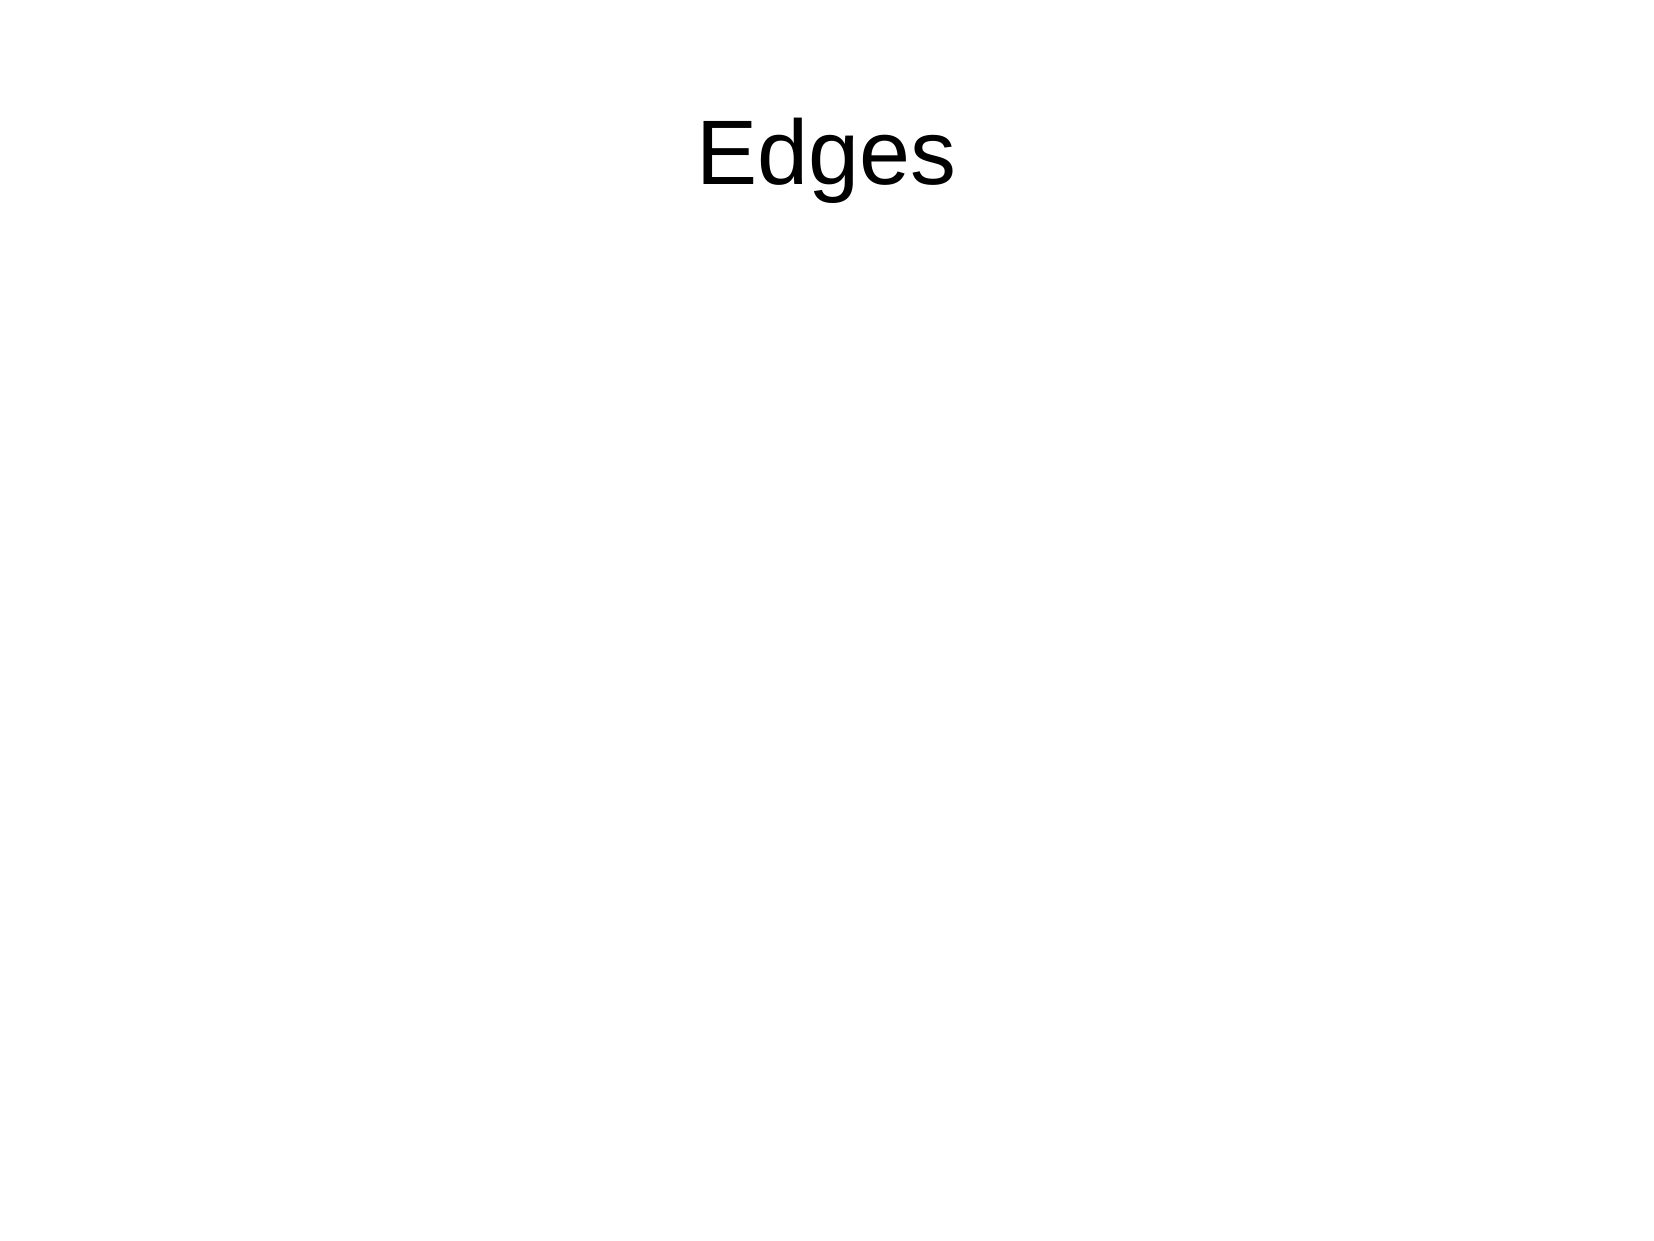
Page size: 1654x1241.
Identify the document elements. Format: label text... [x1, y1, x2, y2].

title Edges [82, 49, 1571, 257]
